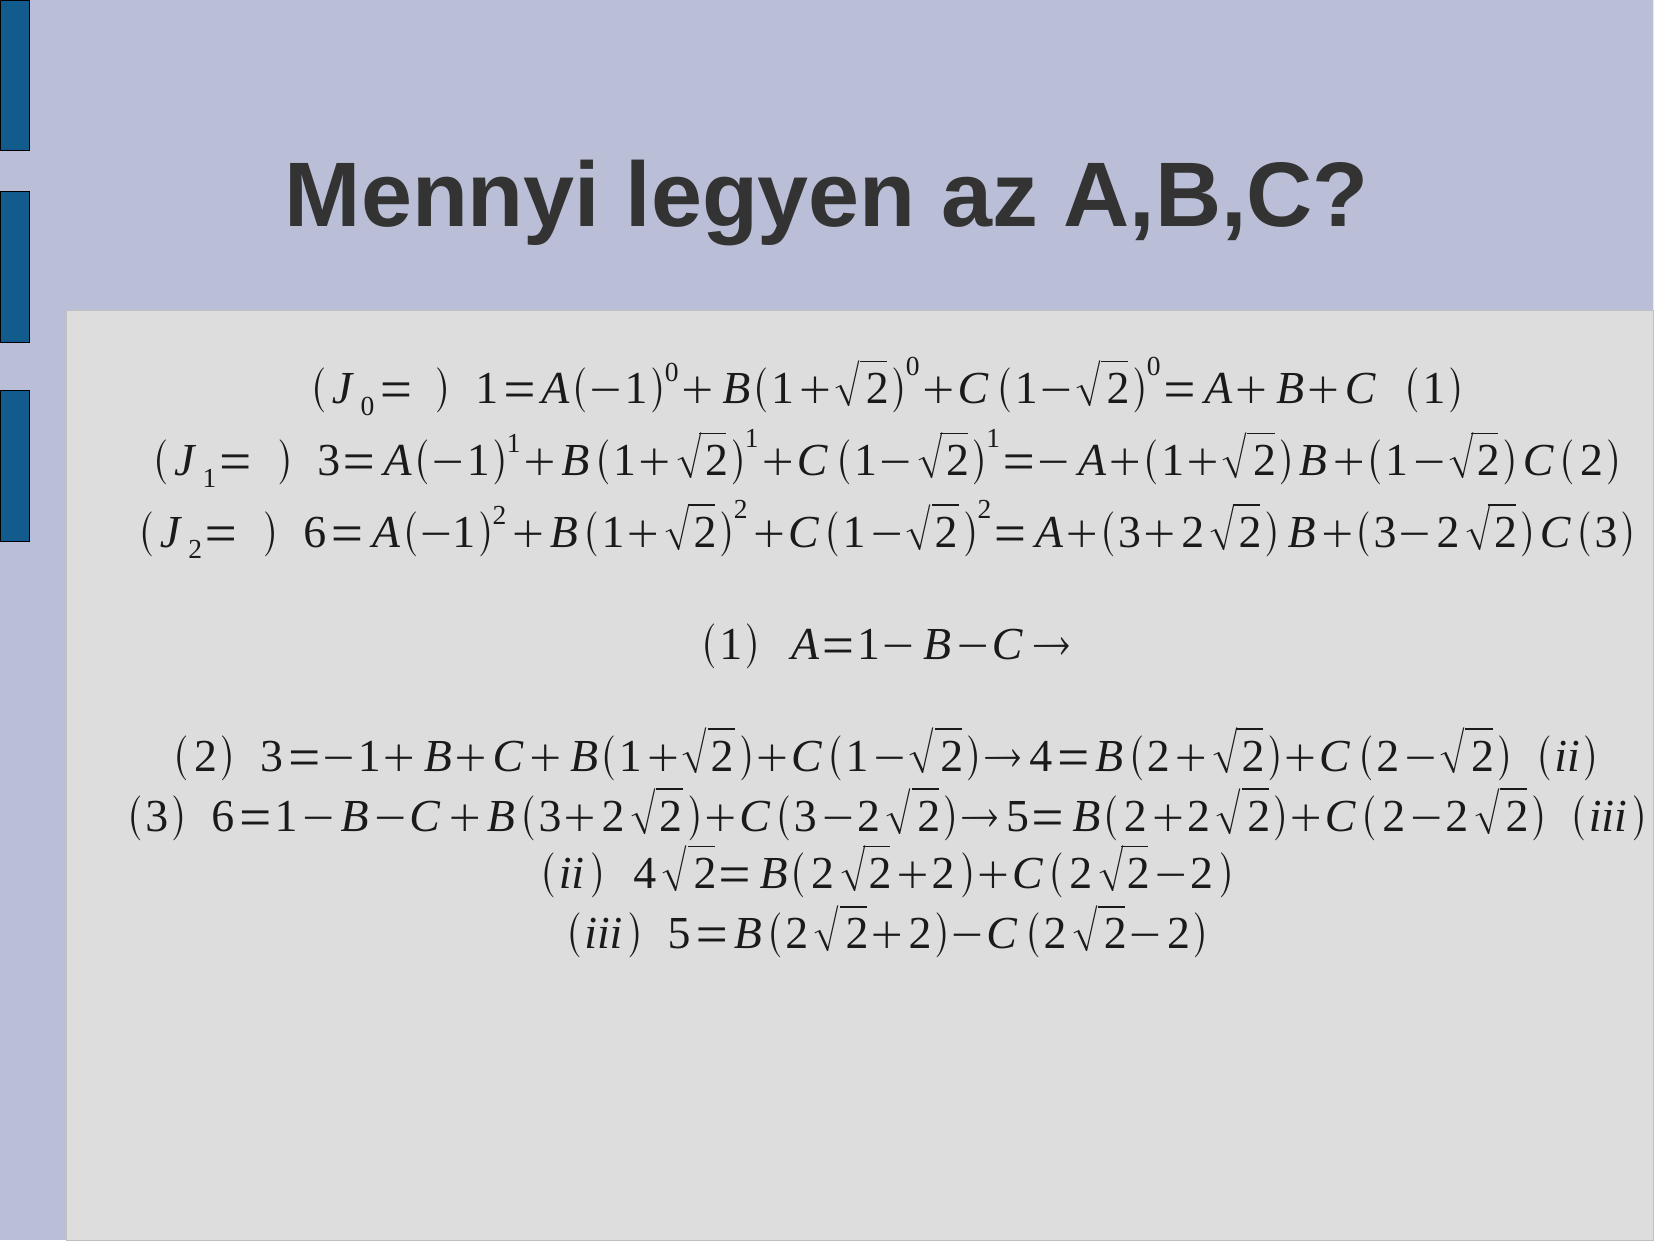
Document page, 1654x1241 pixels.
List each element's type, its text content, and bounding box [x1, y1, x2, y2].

chart [116, 352, 1654, 960]
title Mennyi legyen az A,B,C? [121, 98, 1534, 291]
